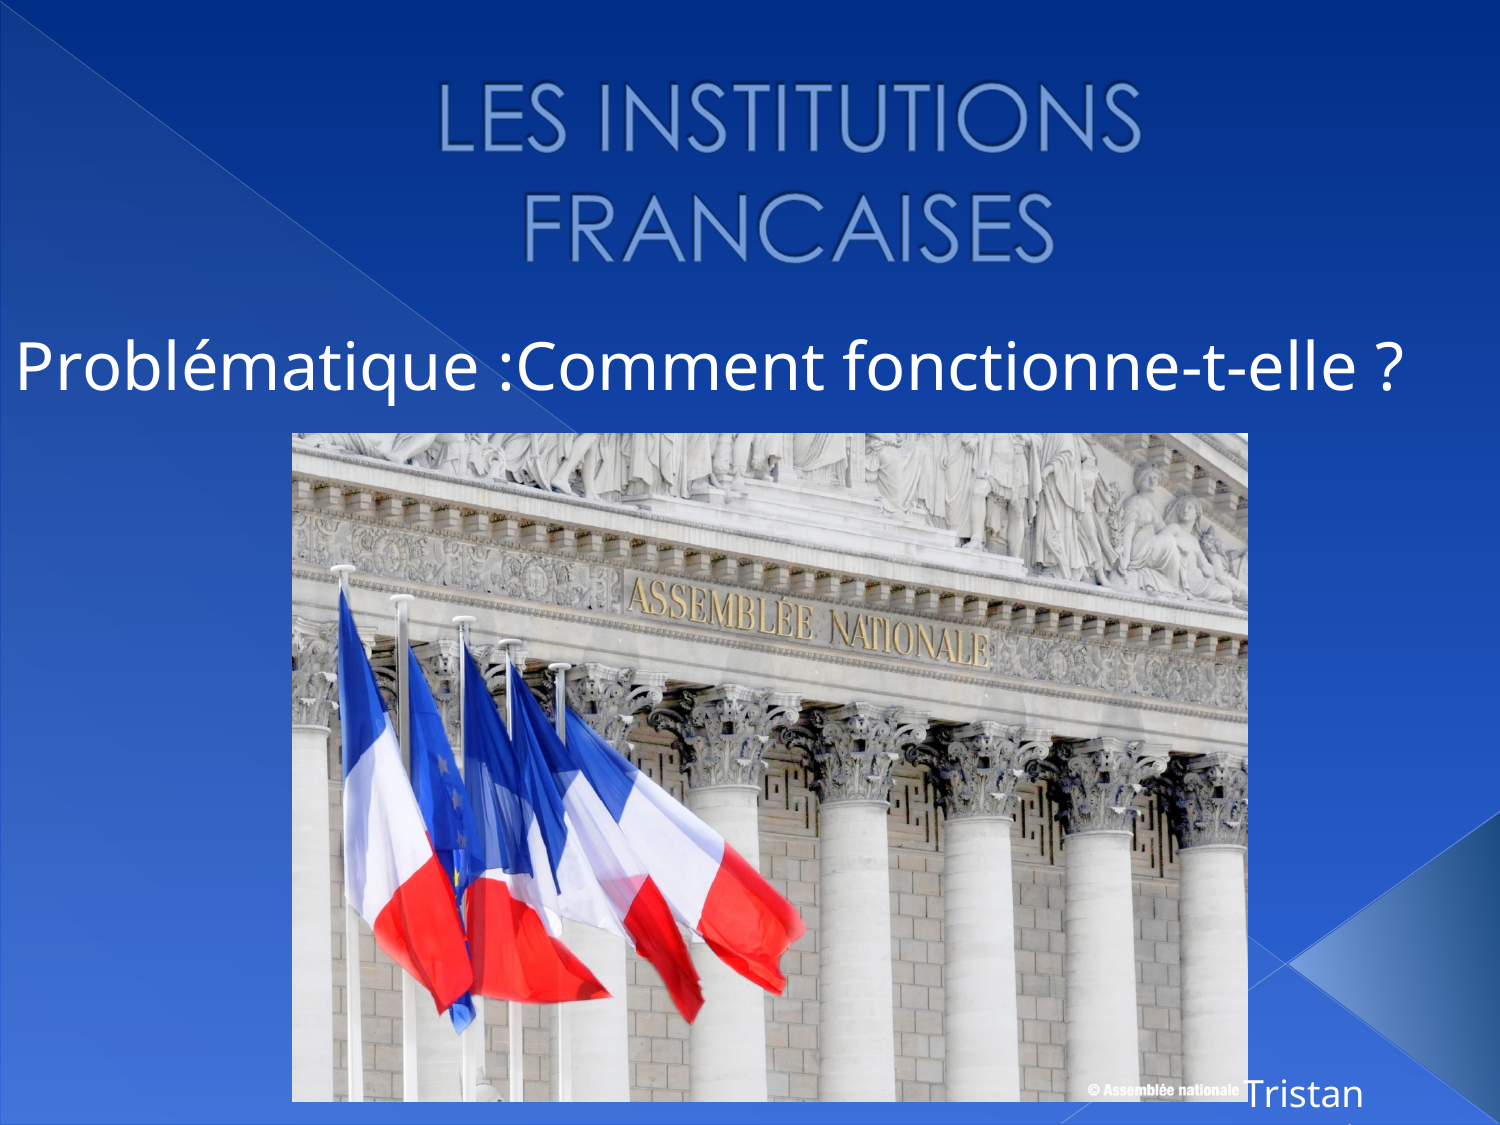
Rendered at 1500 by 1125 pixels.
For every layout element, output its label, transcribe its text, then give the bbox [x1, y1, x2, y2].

text_box Tristan Romain [1228, 1062, 1500, 1125]
text_box Problématique :Comment fonctionne-t-elle ? [0, 316, 1500, 412]
picture [292, 433, 1248, 1102]
picture [0, 27, 1500, 290]
